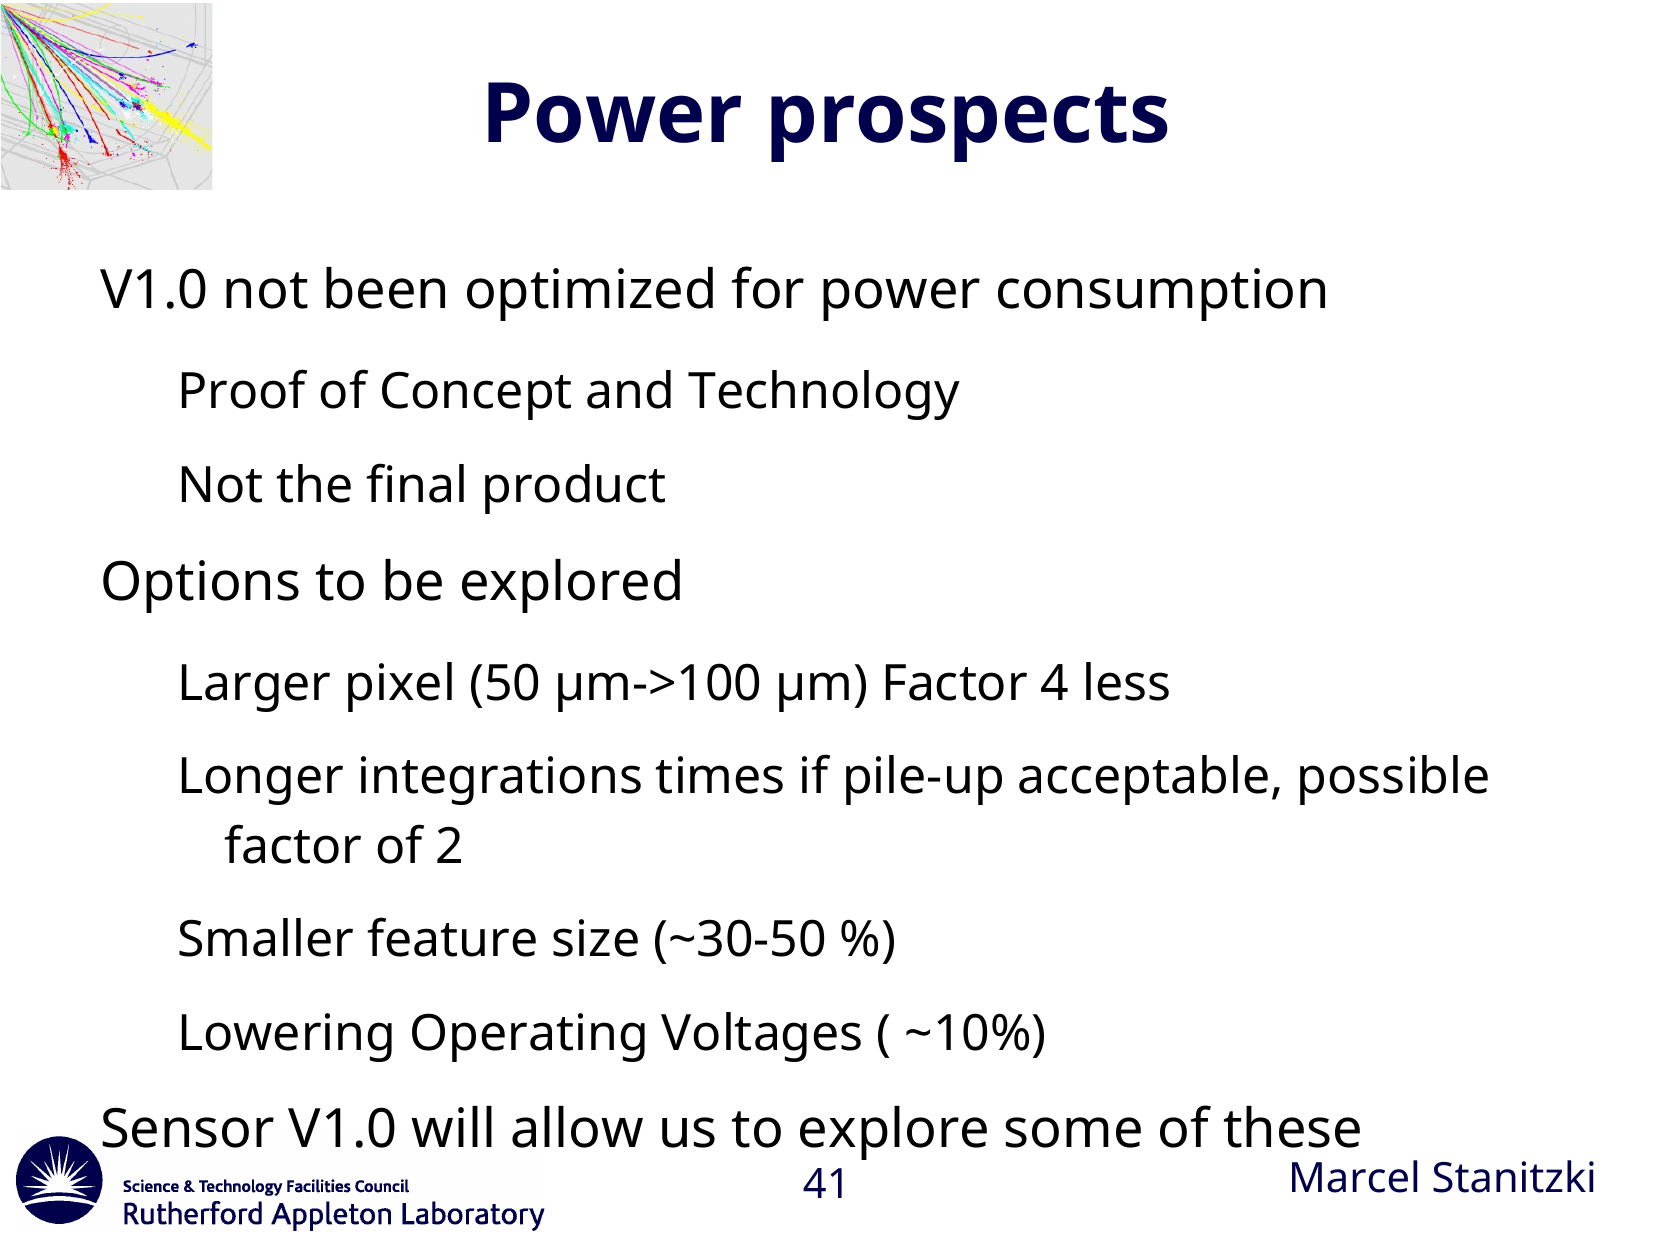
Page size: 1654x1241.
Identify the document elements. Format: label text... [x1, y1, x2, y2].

picture [14, 1133, 545, 1231]
picture [374, 1133, 389, 1143]
picture [227, 1133, 244, 1144]
picture [517, 1133, 531, 1144]
list V1.0 not been optimized for power consumption Proof of Concept and Technology Not the final product Options to be explored Larger pixel (50 µm->100 µm) Factor 4 less Longer integrations times if pile-up acceptable, possible factor of 2 Smaller feature size (~30-50 %) Lowering Operating Voltages ( ~10%) Sensor V1.0 will allow us to explore some of these [82, 248, 1571, 1085]
title Power prospects [203, 12, 1451, 206]
picture [0, 3, 213, 190]
